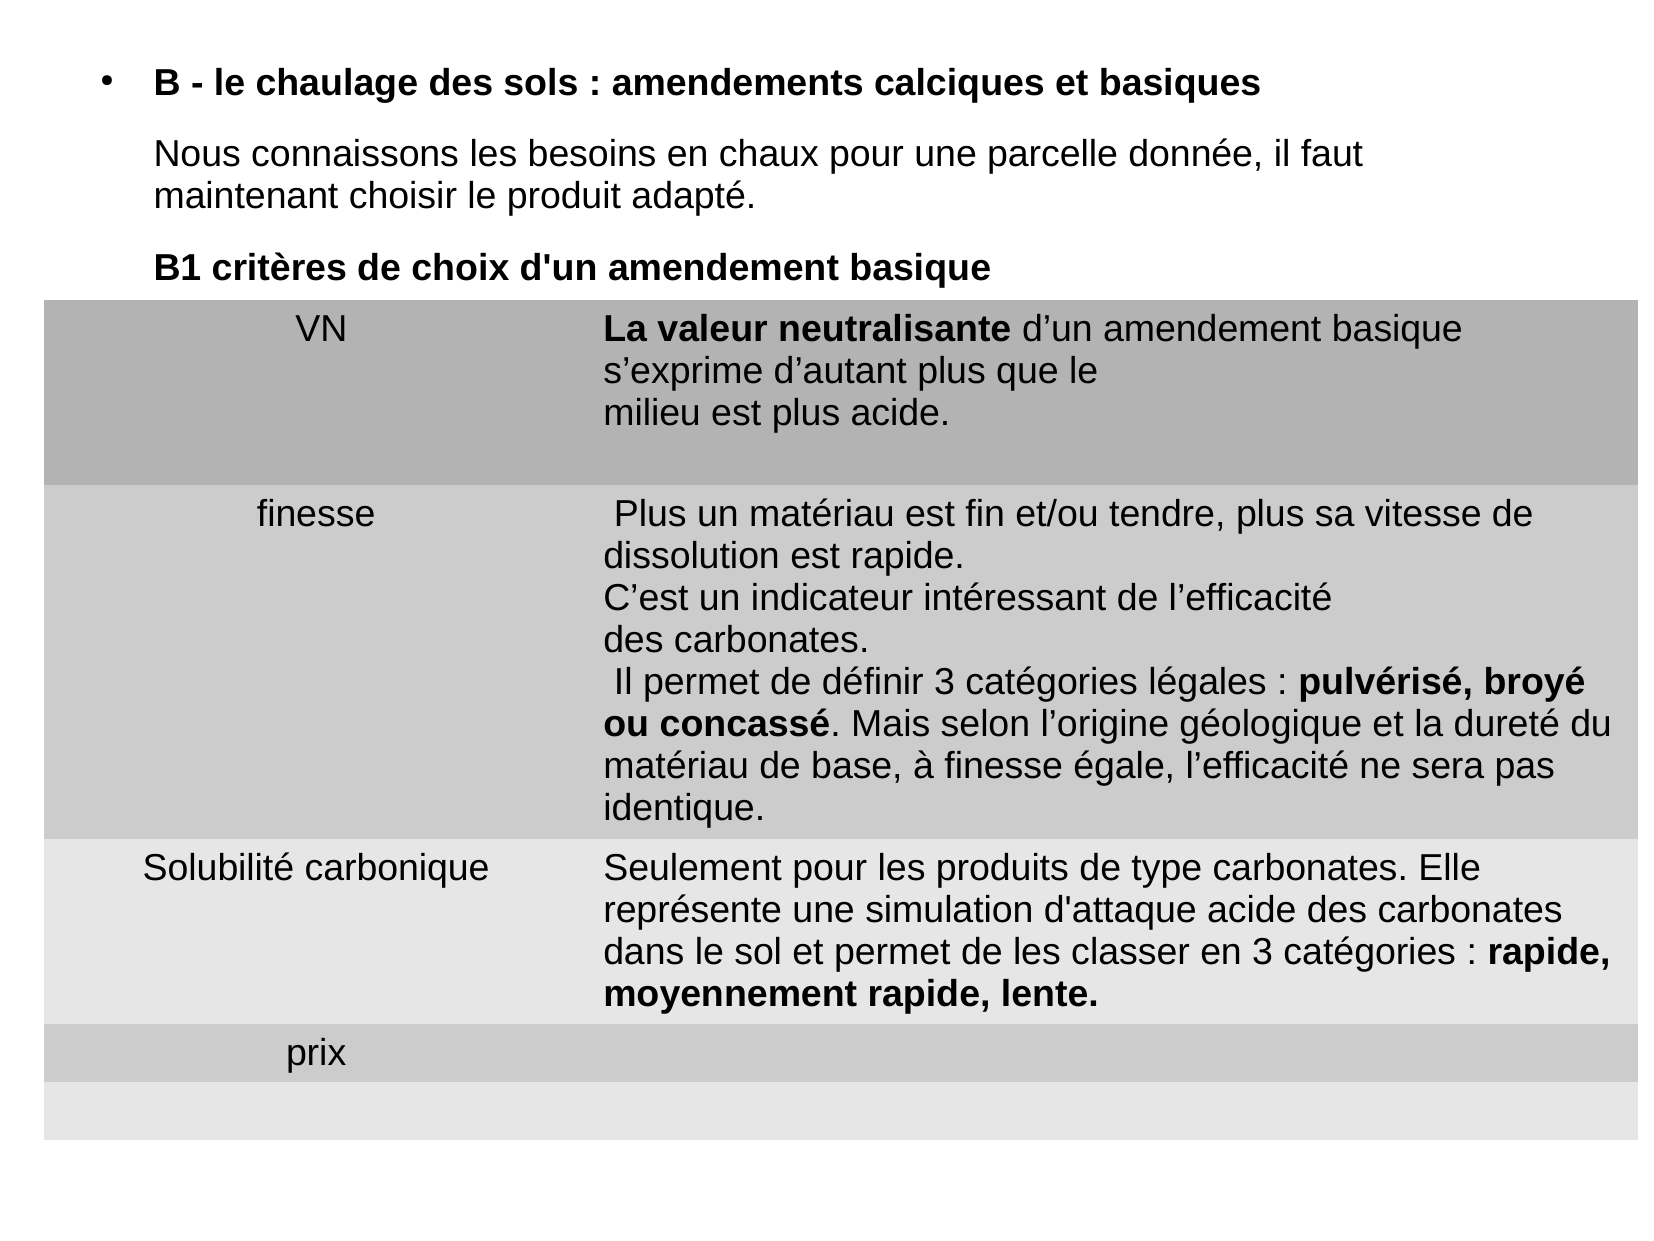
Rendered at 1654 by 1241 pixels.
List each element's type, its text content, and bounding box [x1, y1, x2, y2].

table_cell Seulement pour les produits de type carbonates. Elle représente une simulation d'attaque acide des carbonates dans le sol et permet de les classer en 3 catégories : rapide, moyennement rapide, lente. [589, 839, 1638, 1024]
table_cell [44, 1082, 589, 1140]
table_cell prix [44, 1024, 589, 1082]
table_cell Solubilité carbonique [44, 839, 589, 1024]
table_cell [589, 1082, 1638, 1140]
table_cell finesse [44, 485, 589, 839]
table_cell [589, 1024, 1638, 1082]
table_header VN [44, 300, 589, 485]
table_header La valeur neutralisante d’un amendement basique s’exprime d’autant plus que le milieu est plus acide. [589, 300, 1638, 485]
table_cell Plus un matériau est fin et/ou tendre, plus sa vitesse de dissolution est rapide. C’est un indicateur intéressant de l’efficacité des carbonates. Il permet de définir 3 catégories légales : pulvérisé, broyé ou concassé. Mais selon l’origine géologique et la dureté du matériau de base, à finesse égale, l’efficacité ne sera pas identique. [589, 485, 1638, 839]
list B - le chaulage des sols : amendements calciques et basiques Nous connaissons les besoins en chaux pour une parcelle donnée, il faut maintenant choisir le produit adapté. B1 critères de choix d'un amendement basique [82, 61, 1538, 300]
